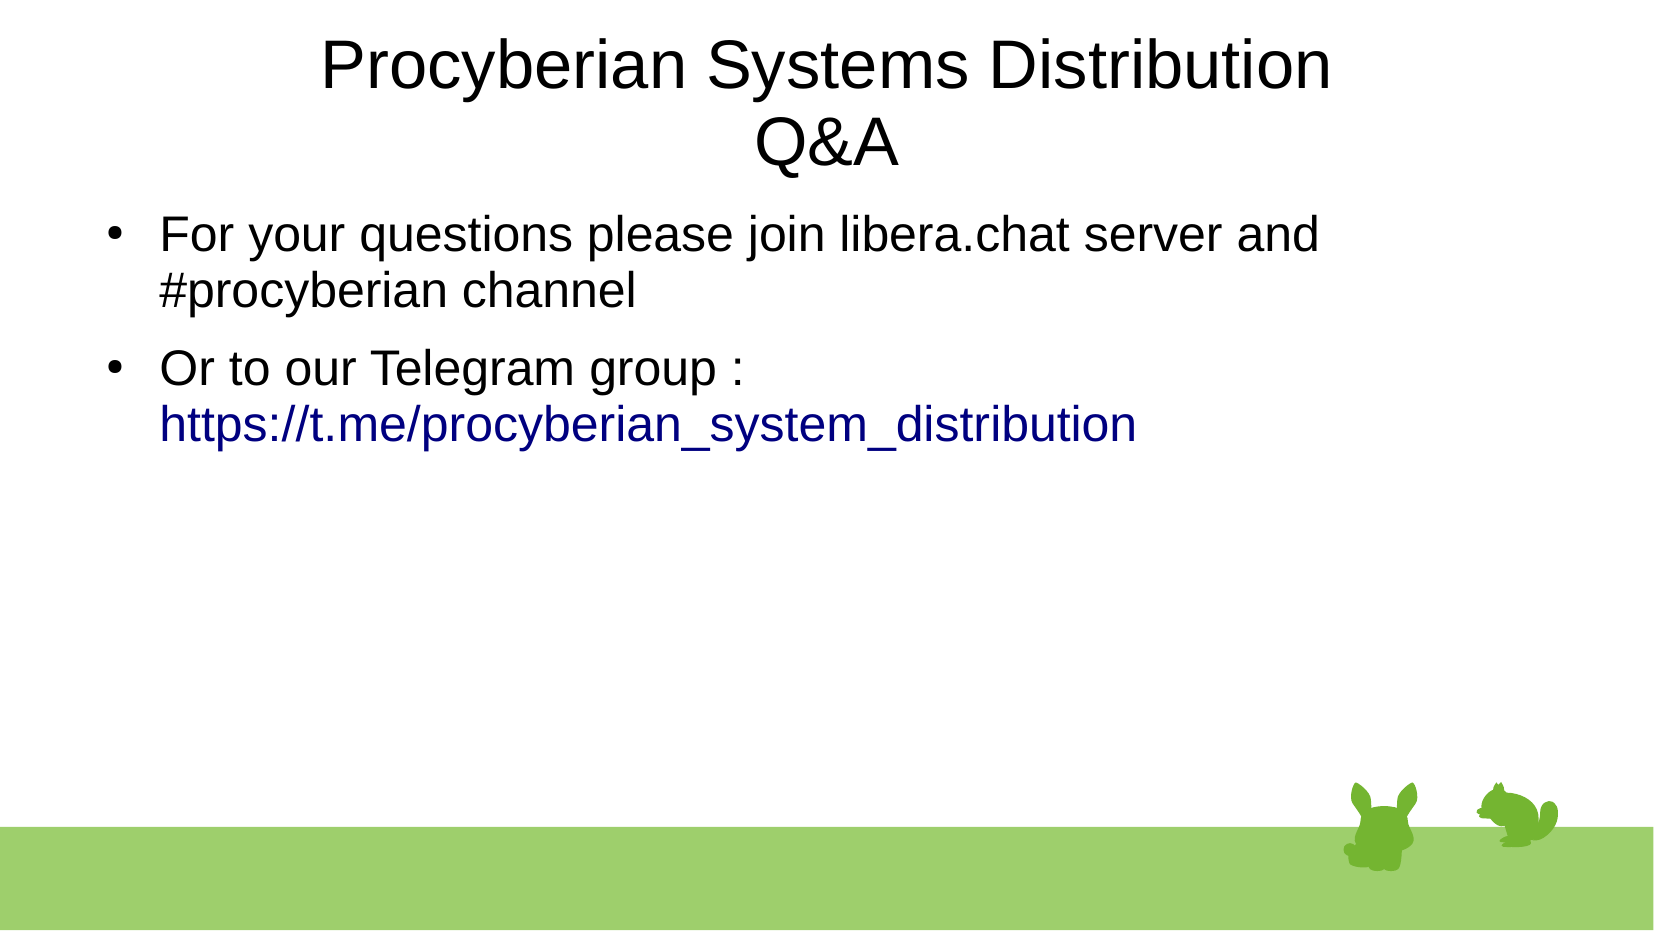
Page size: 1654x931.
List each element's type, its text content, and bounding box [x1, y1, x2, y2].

title Procyberian Systems Distribution Q&A [88, 26, 1565, 181]
list For your questions please join libera.chat server and #procyberian channel Or to our Telegram group : https://t.me/procyberian_system_distribution [88, 206, 1565, 739]
